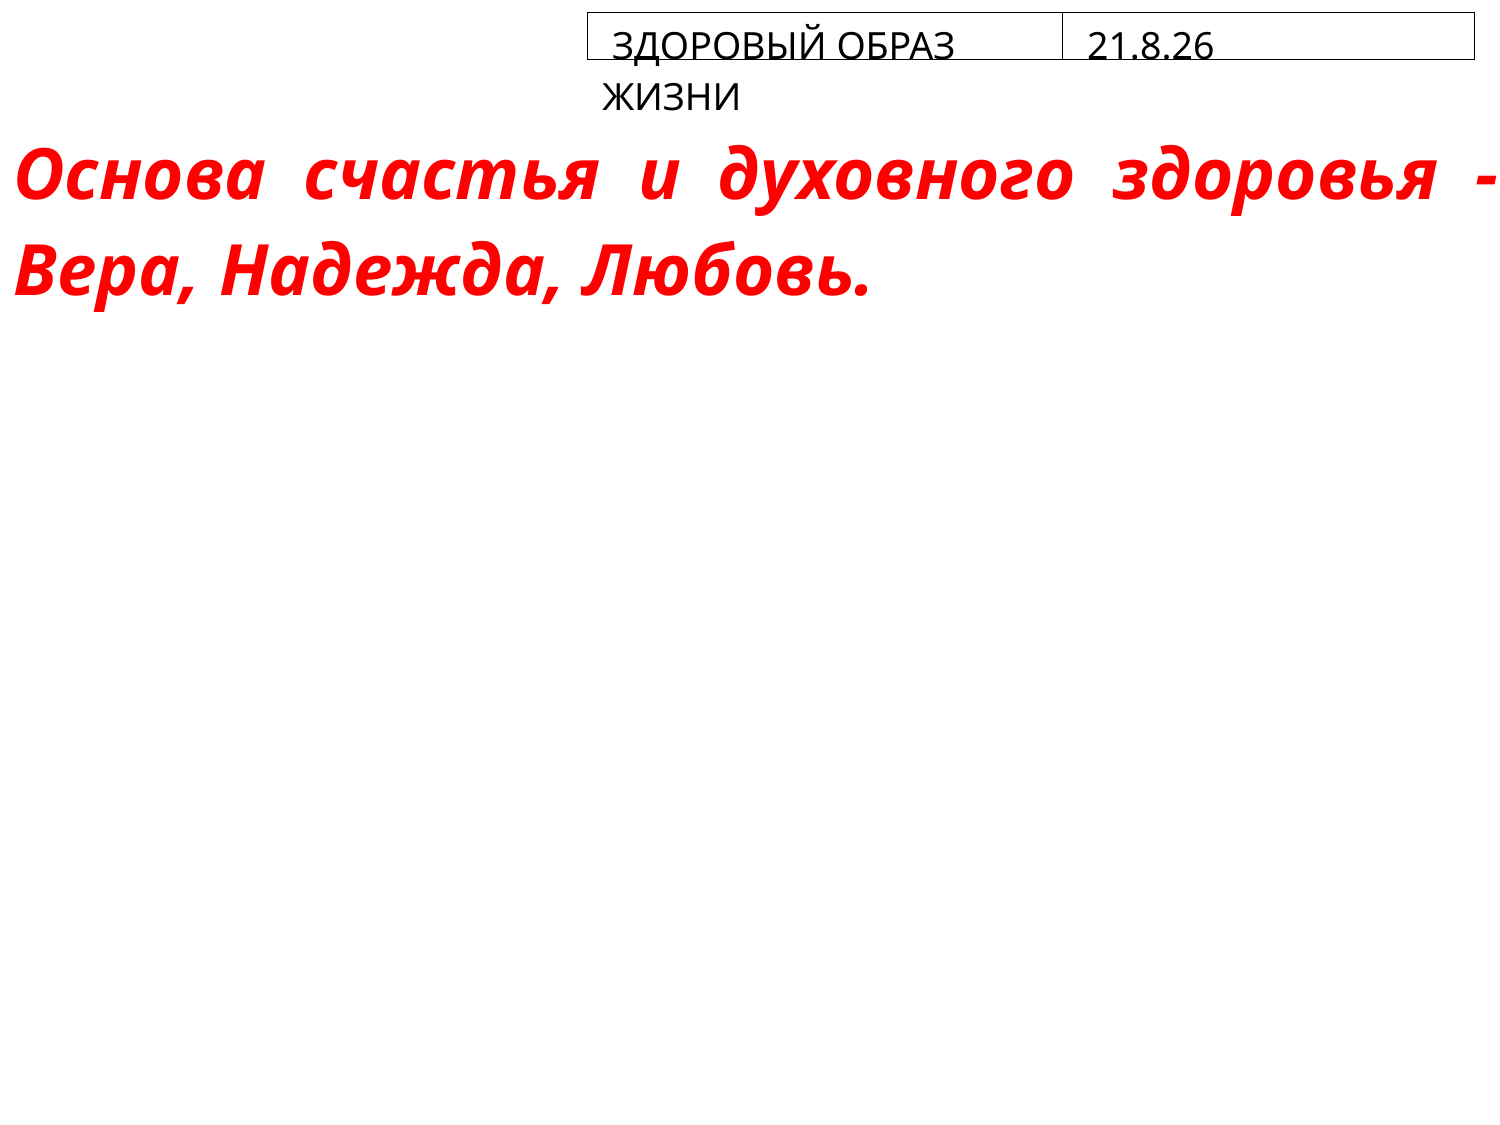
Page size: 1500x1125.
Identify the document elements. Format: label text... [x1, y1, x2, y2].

text_box Основа счастья и духовного здоровья - Вера, Надежда, Любовь. [13, 123, 1500, 768]
